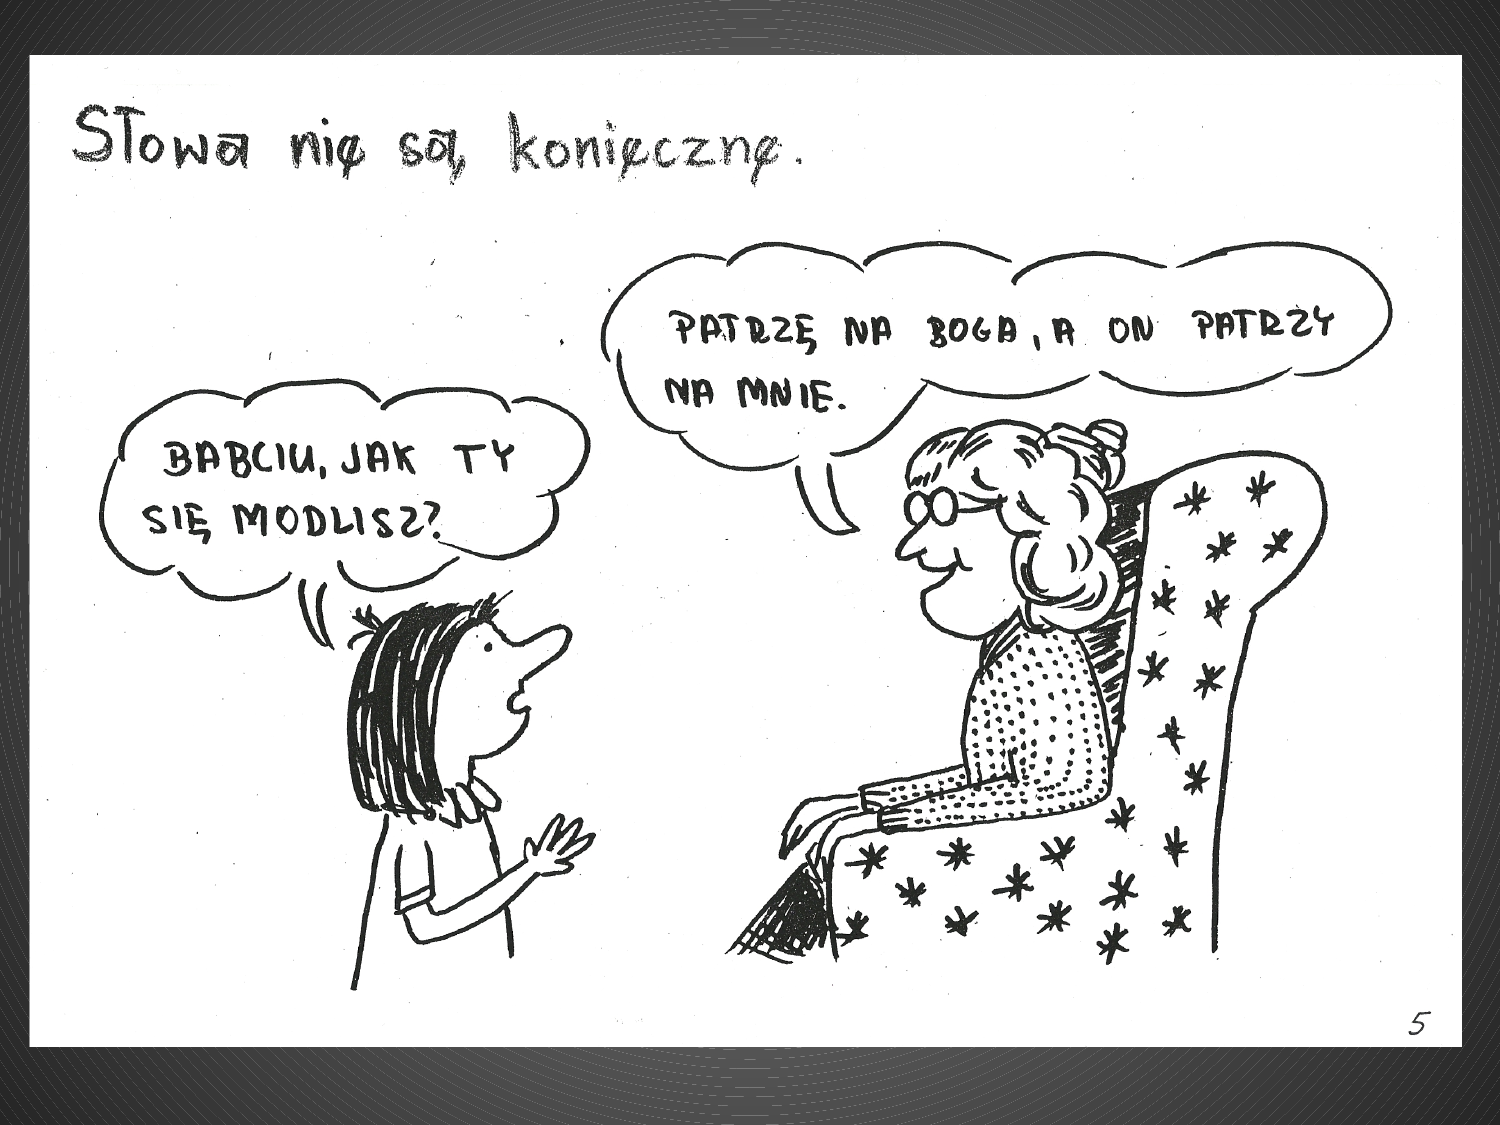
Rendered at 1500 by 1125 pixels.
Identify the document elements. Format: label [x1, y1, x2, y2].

picture [29, 54, 1462, 1047]
